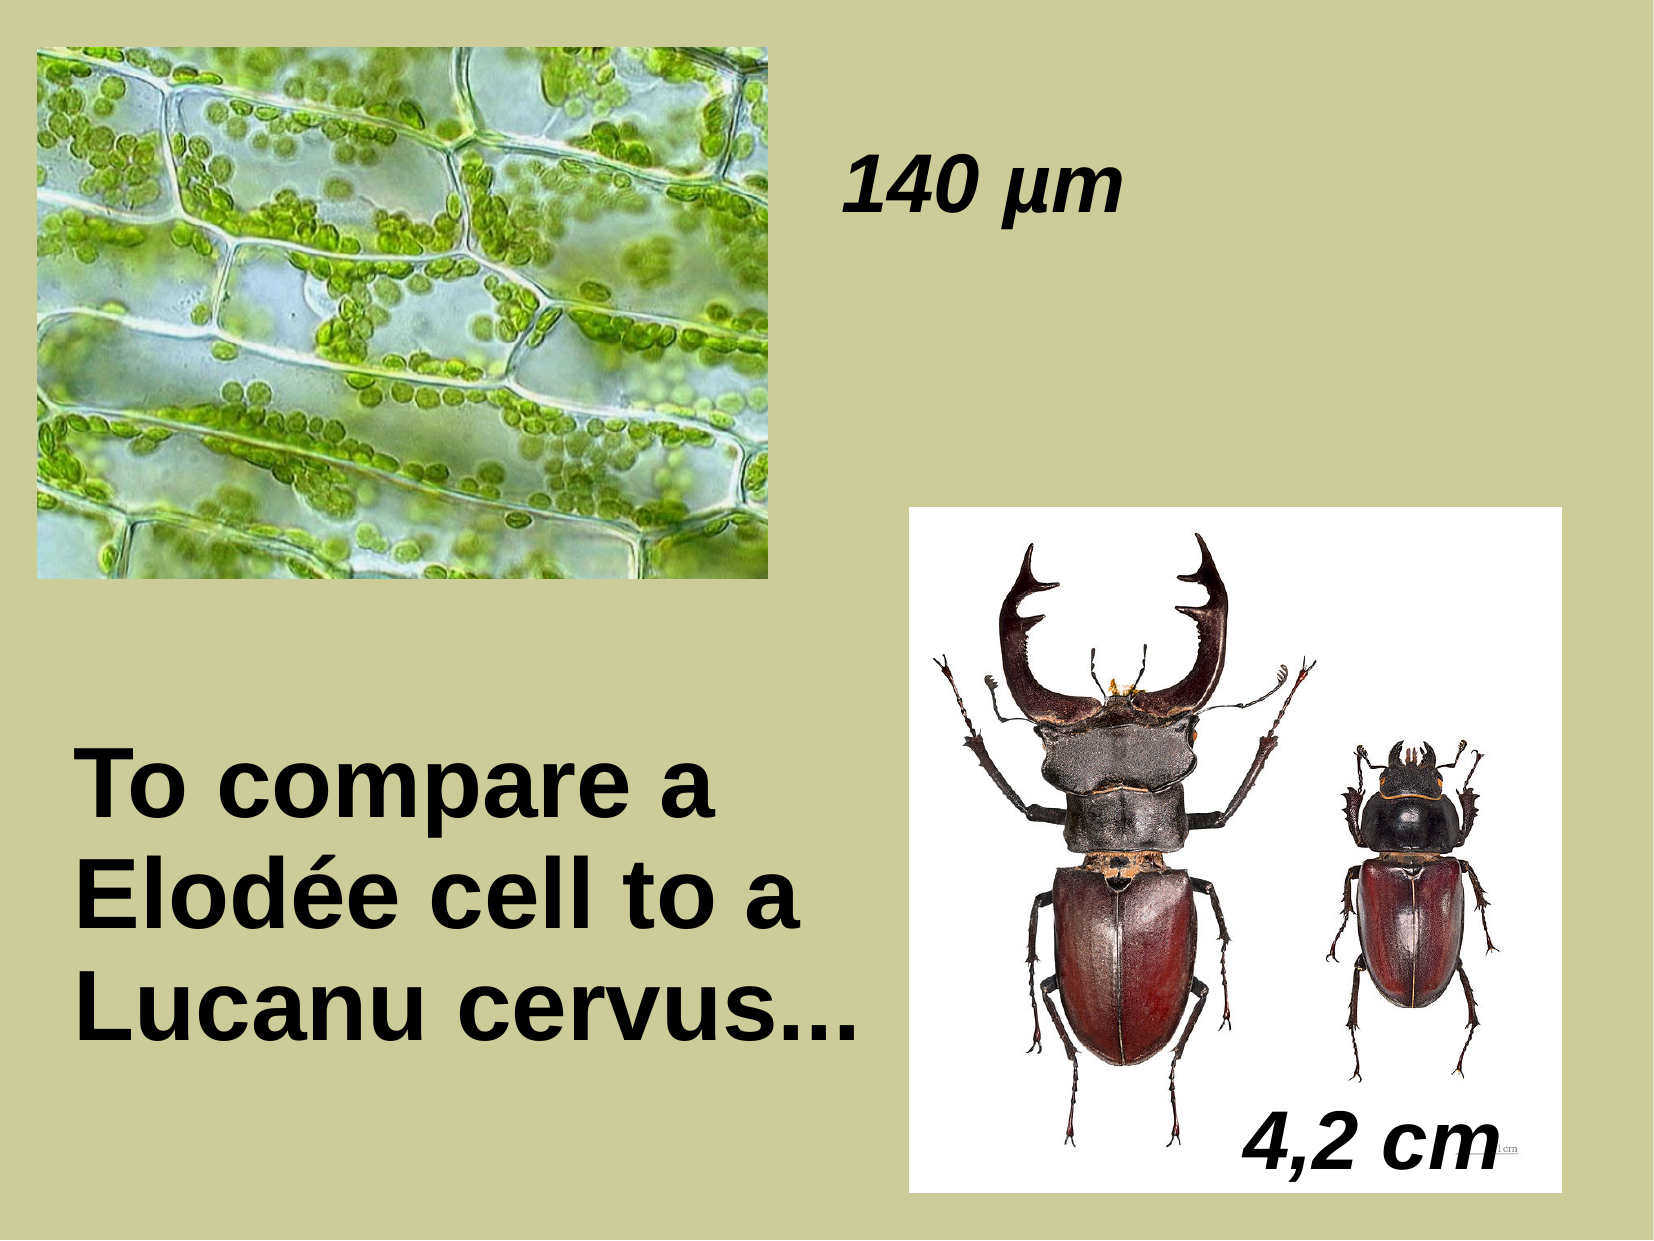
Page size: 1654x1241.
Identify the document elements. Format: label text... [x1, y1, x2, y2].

text_box 140 µm [826, 129, 1276, 238]
picture [37, 47, 768, 579]
picture [909, 507, 1562, 1193]
text_box To compare a Elodée cell to a Lucanu cervus... [59, 719, 922, 1182]
text_box 4,2 cm [1228, 1086, 1654, 1195]
